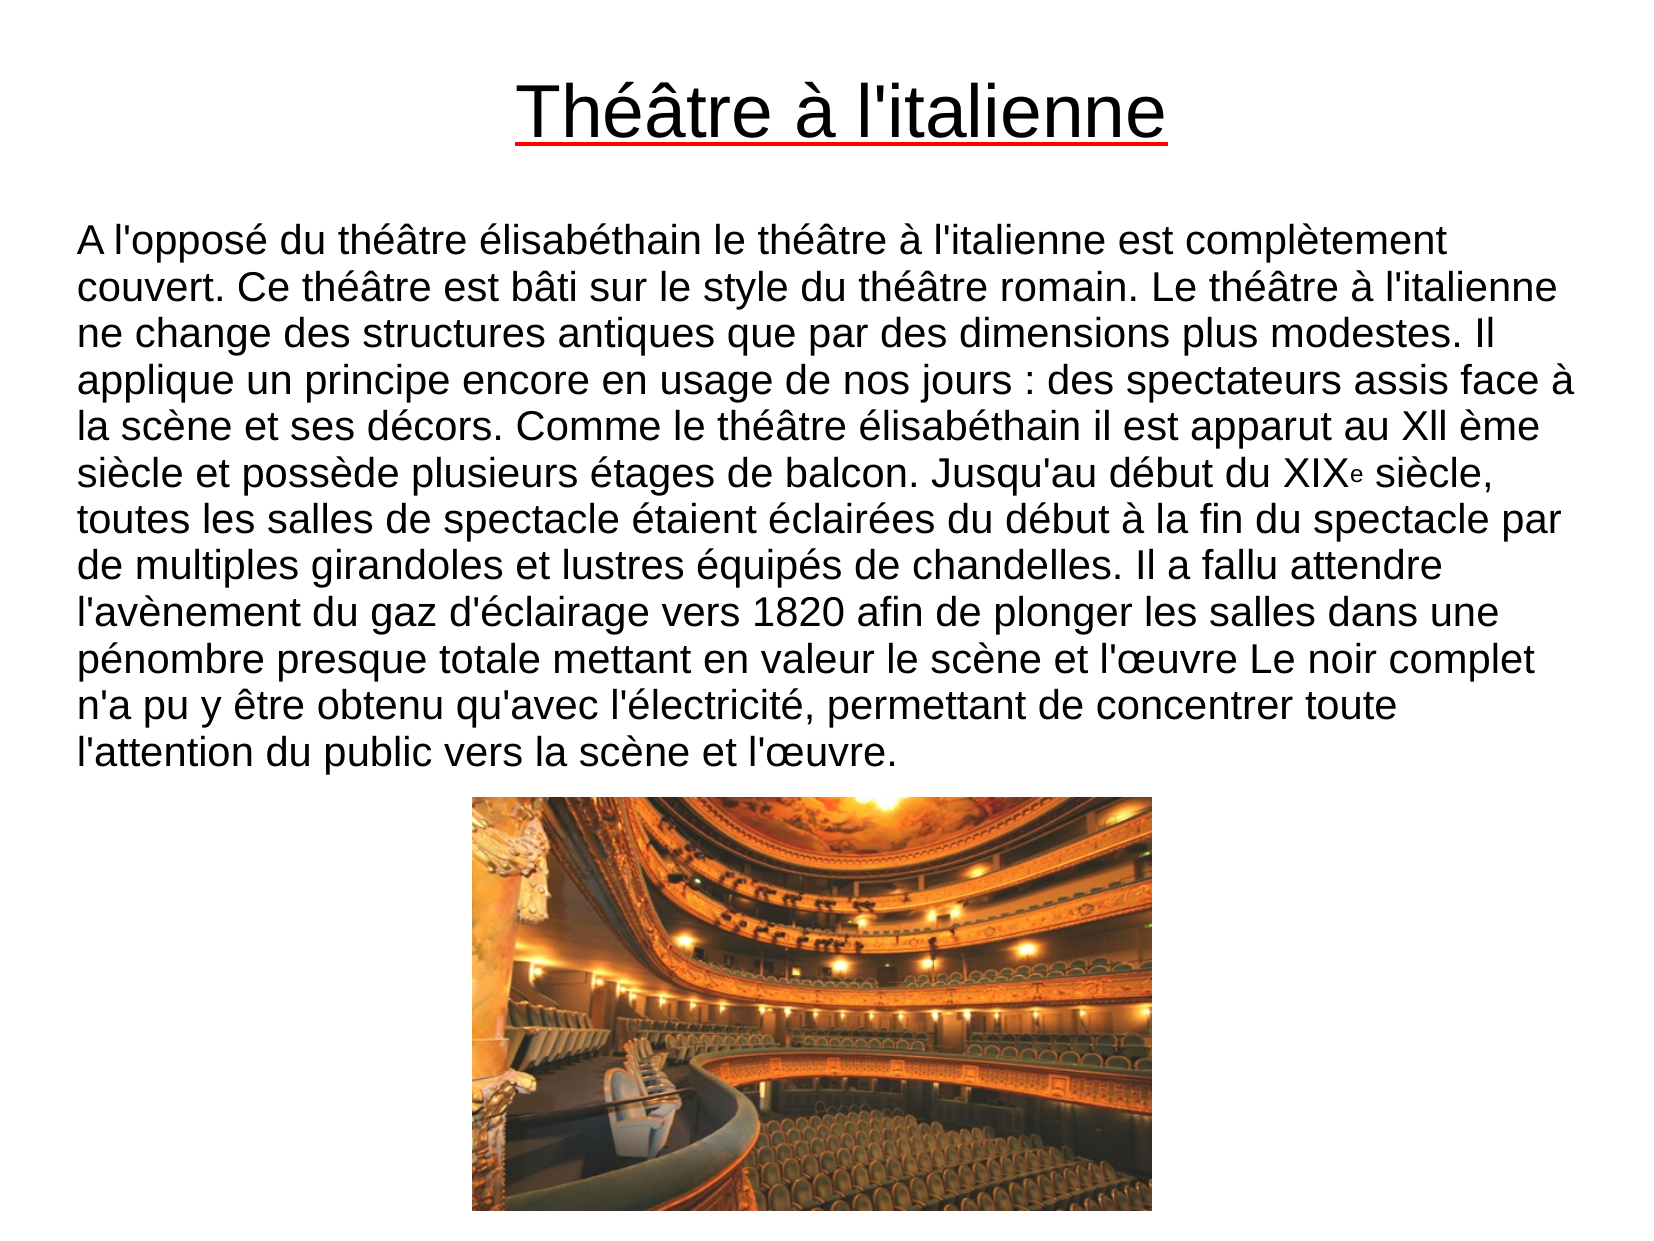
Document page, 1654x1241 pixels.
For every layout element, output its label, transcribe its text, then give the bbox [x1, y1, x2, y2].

picture [472, 797, 1152, 1211]
text_box A l'opposé du théâtre élisabéthain le théâtre à l'italienne est complètement couvert. Ce théâtre est bâti sur le style du théâtre romain. Le théâtre à l'italienne ne change des structures antiques que par des dimensions plus modestes. Il applique un principe encore en usage de nos jours : des spectateurs assis face à la scène et ses décors. Comme le théâtre élisabéthain il est apparut au Xll ème siècle et possède plusieurs étages de balcon. Jusqu'au début du XIXe siècle, toutes les salles de spectacle étaient éclairées du début à la fin du spectacle par de multiples girandoles et lustres équipés de chandelles. Il a fallu attendre l'avènement du gaz d'éclairage vers 1820 afin de plonger les salles dans une pénombre presque totale mettant en valeur le scène et l'œuvre Le noir complet n'a pu y être obtenu qu'avec l'électricité, permettant de concentrer toute l'attention du public vers la scène et l'œuvre. [59, 206, 1595, 789]
text_box Théâtre à l'italienne [295, 59, 1388, 164]
